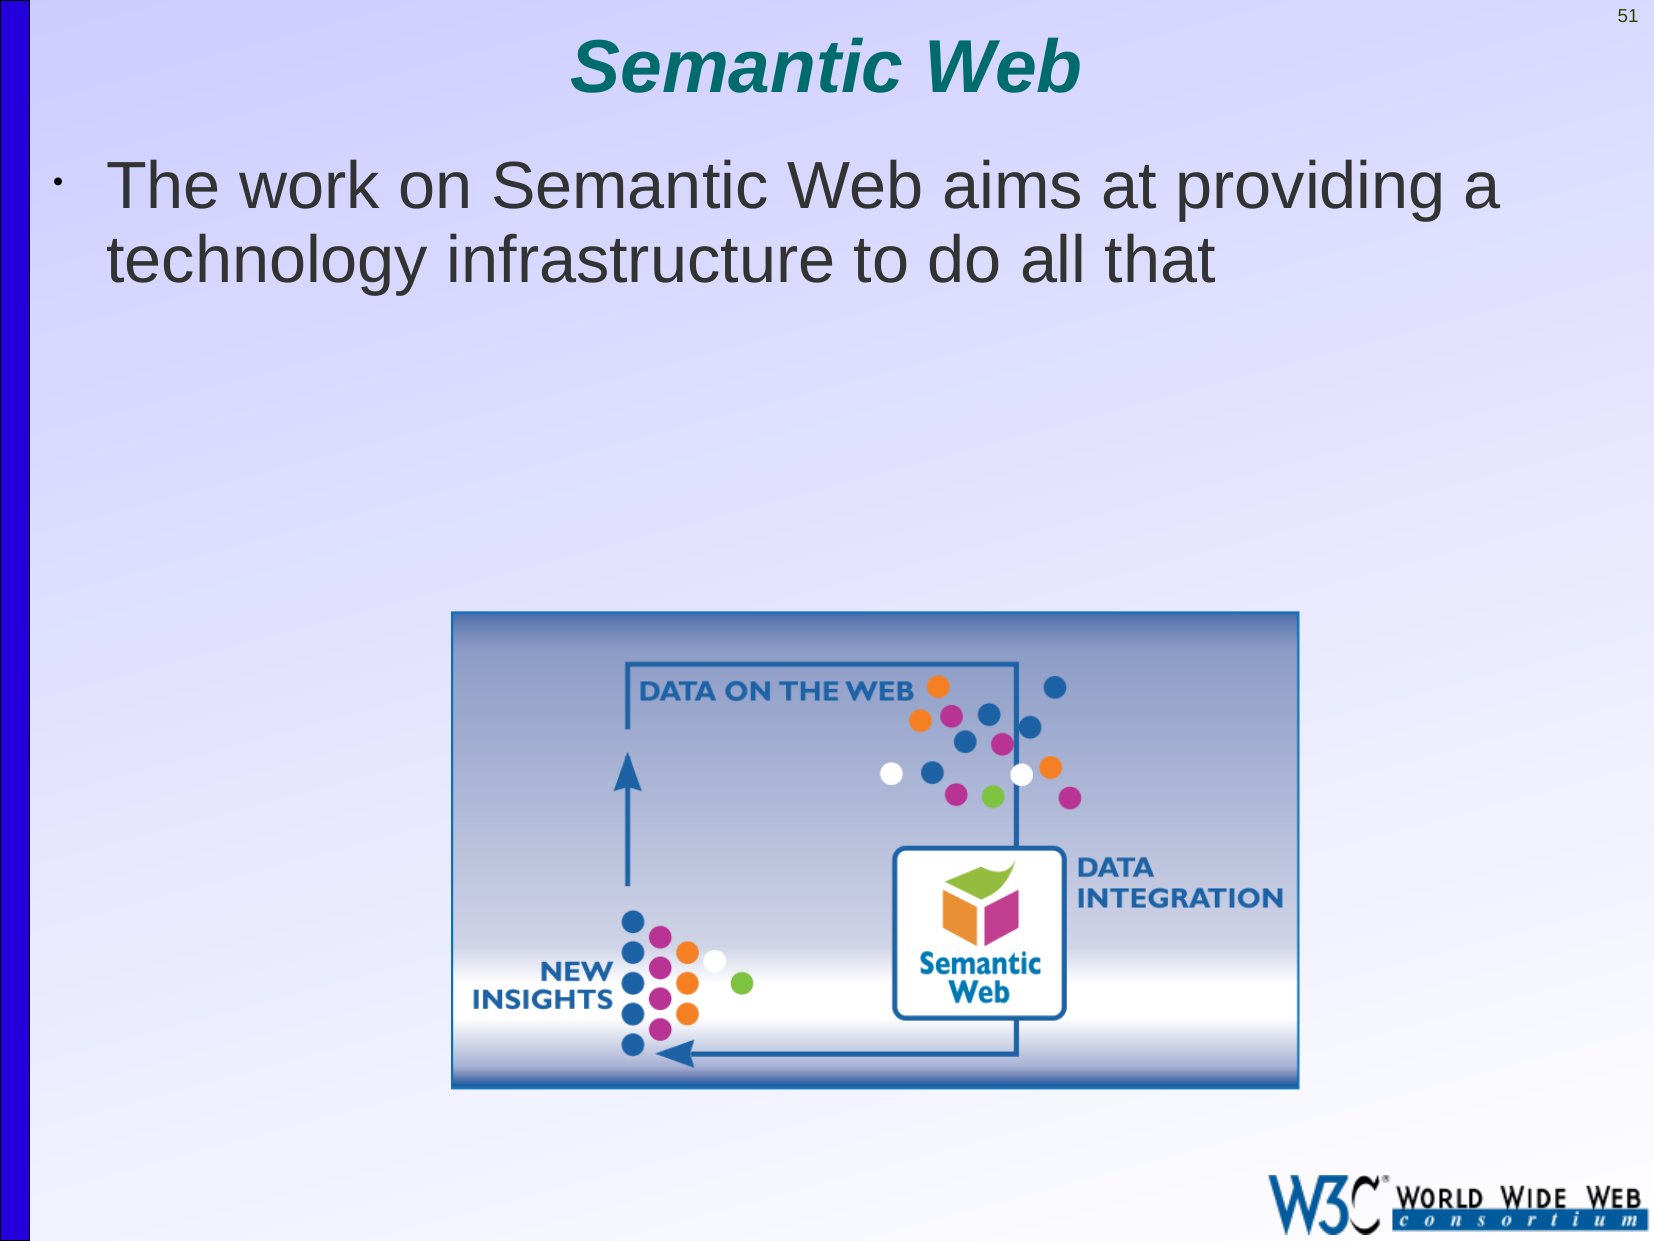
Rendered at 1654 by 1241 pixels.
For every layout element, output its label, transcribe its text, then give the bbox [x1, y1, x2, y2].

list The work on Semantic Web aims at providing a technology infrastructure to do all that [35, 147, 1618, 1119]
picture [1263, 1175, 1654, 1235]
title Semantic Web [0, 13, 1654, 117]
picture [450, 610, 1301, 1090]
